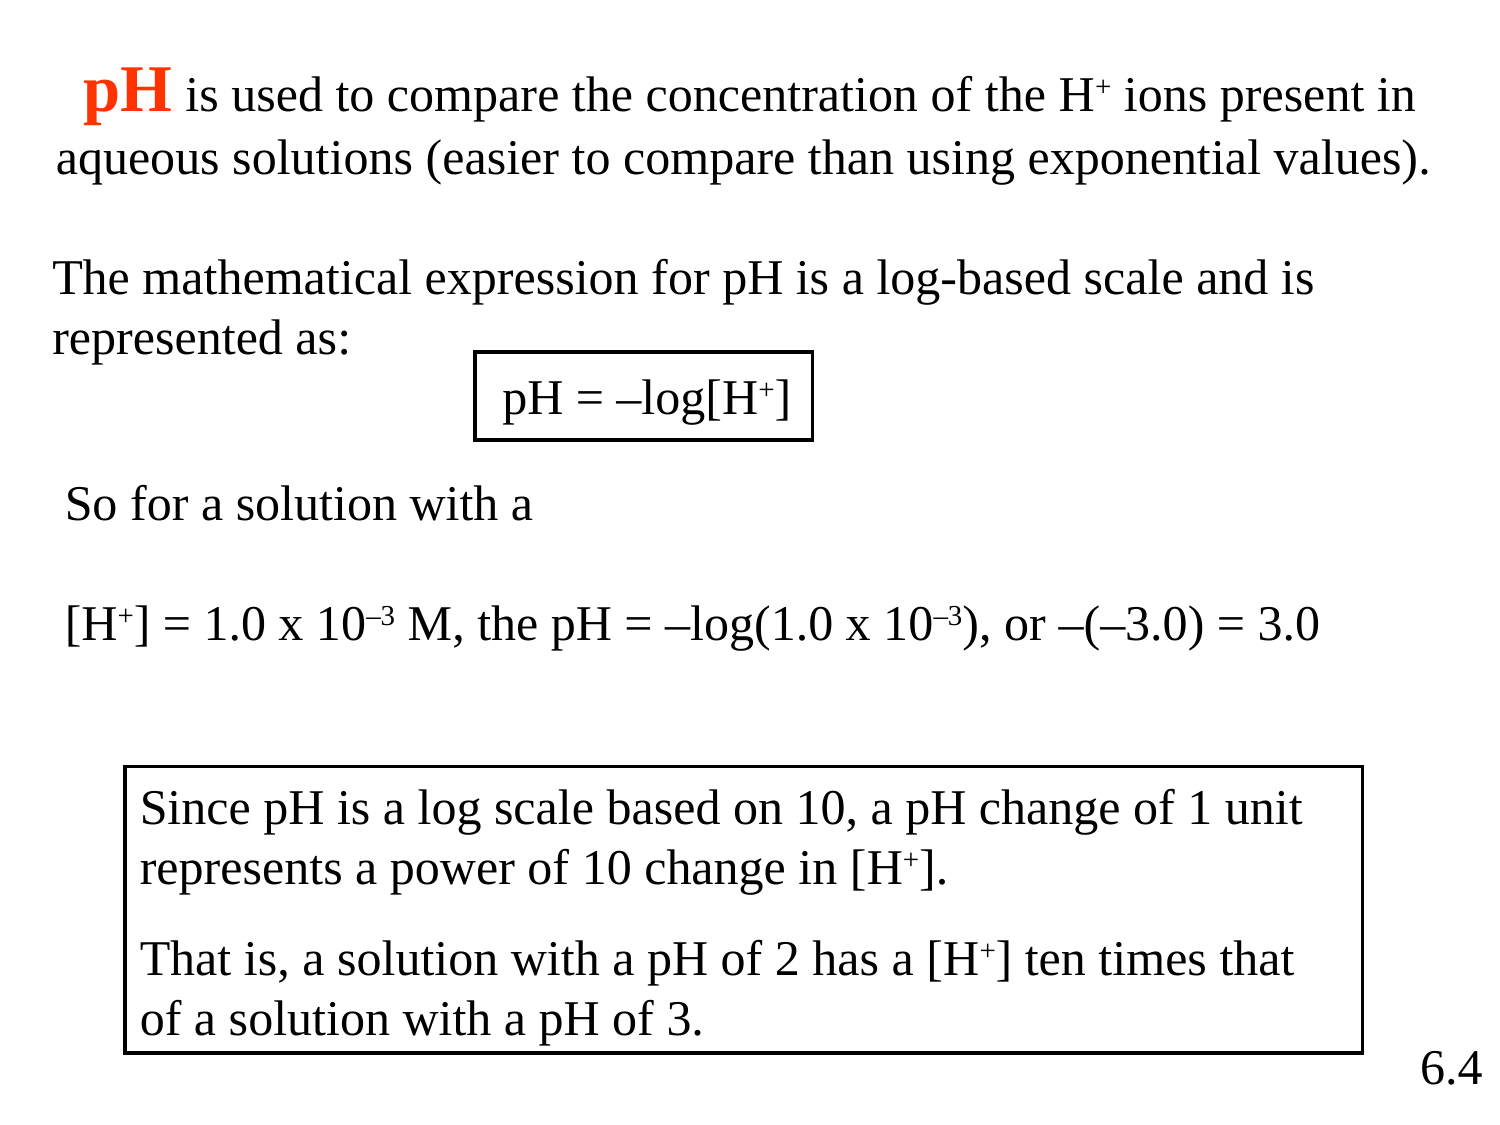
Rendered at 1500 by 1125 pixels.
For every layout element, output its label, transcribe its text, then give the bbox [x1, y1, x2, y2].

text_box pH is used to compare the concentration of the H+ ions present in aqueous solutions (easier to compare than using exponential values). The mathematical expression for pH is a log-based scale and is represented as: pH = –log[H+] [37, 37, 1463, 433]
text_box So for a solution with a [H+] = 1.0 x 10–3 M, the pH = –log(1.0 x 10–3), or –(–3.0) = 3.0 [49, 462, 1438, 750]
text_box 6.4 [1405, 1026, 1498, 1103]
text_box Since pH is a log scale based on 10, a pH change of 1 unit represents a power of 10 change in [H+]. That is, a solution with a pH of 2 has a [H+] ten times that of a solution with a pH of 3. [124, 766, 1363, 1054]
text_box pH is used to compare the concentration of the H+ ions present in aqueous solutions (easier to compare than using exponential values). The mathematical expression for pH is a log-based scale and is represented as: pH = –log[H+] [477, 354, 811, 433]
